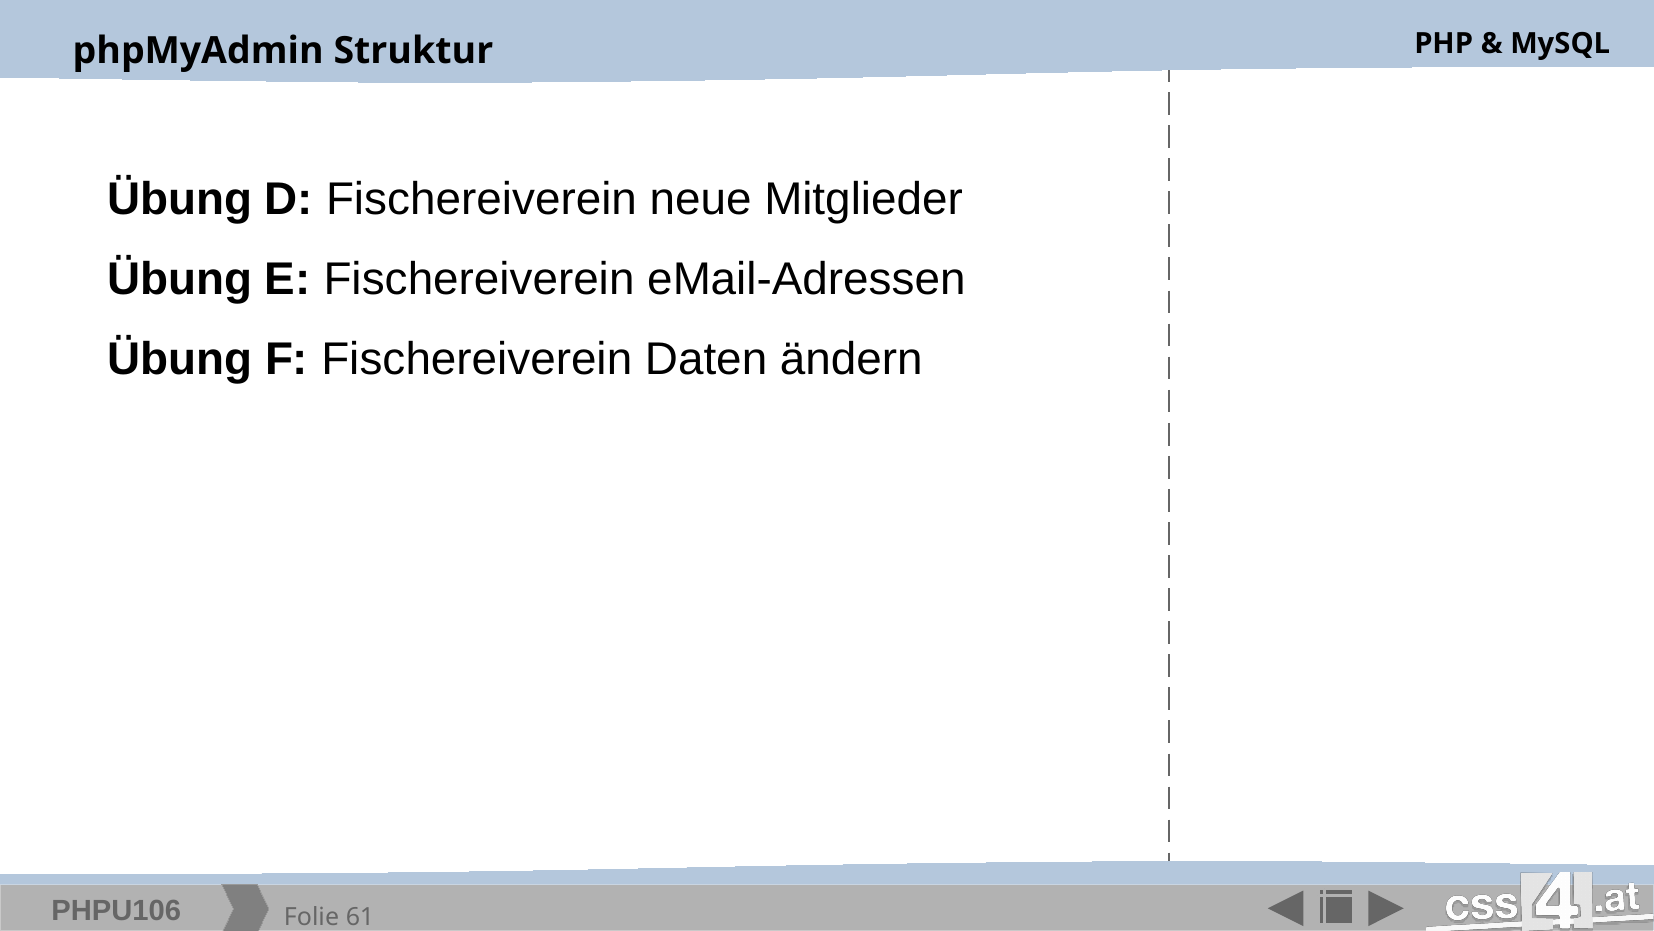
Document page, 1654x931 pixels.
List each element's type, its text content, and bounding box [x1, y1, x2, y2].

text_box PHPU106 [36, 886, 209, 931]
text_box PHP & MySQL [1399, 15, 1631, 60]
text_box [0, 0, 1654, 83]
text_box Übung E: Fischereiverein eMail-Adressen [92, 245, 1052, 312]
text_box Übung F: Fischereiverein Daten ändern [92, 325, 1052, 392]
text_box phpMyAdmin Struktur [57, 16, 485, 69]
picture [1426, 872, 1654, 931]
text_box Folie <Foliennummer> [269, 891, 542, 931]
text_box [0, 861, 1654, 931]
text_box Übung D: Fischereiverein neue Mitglieder [92, 165, 1052, 232]
